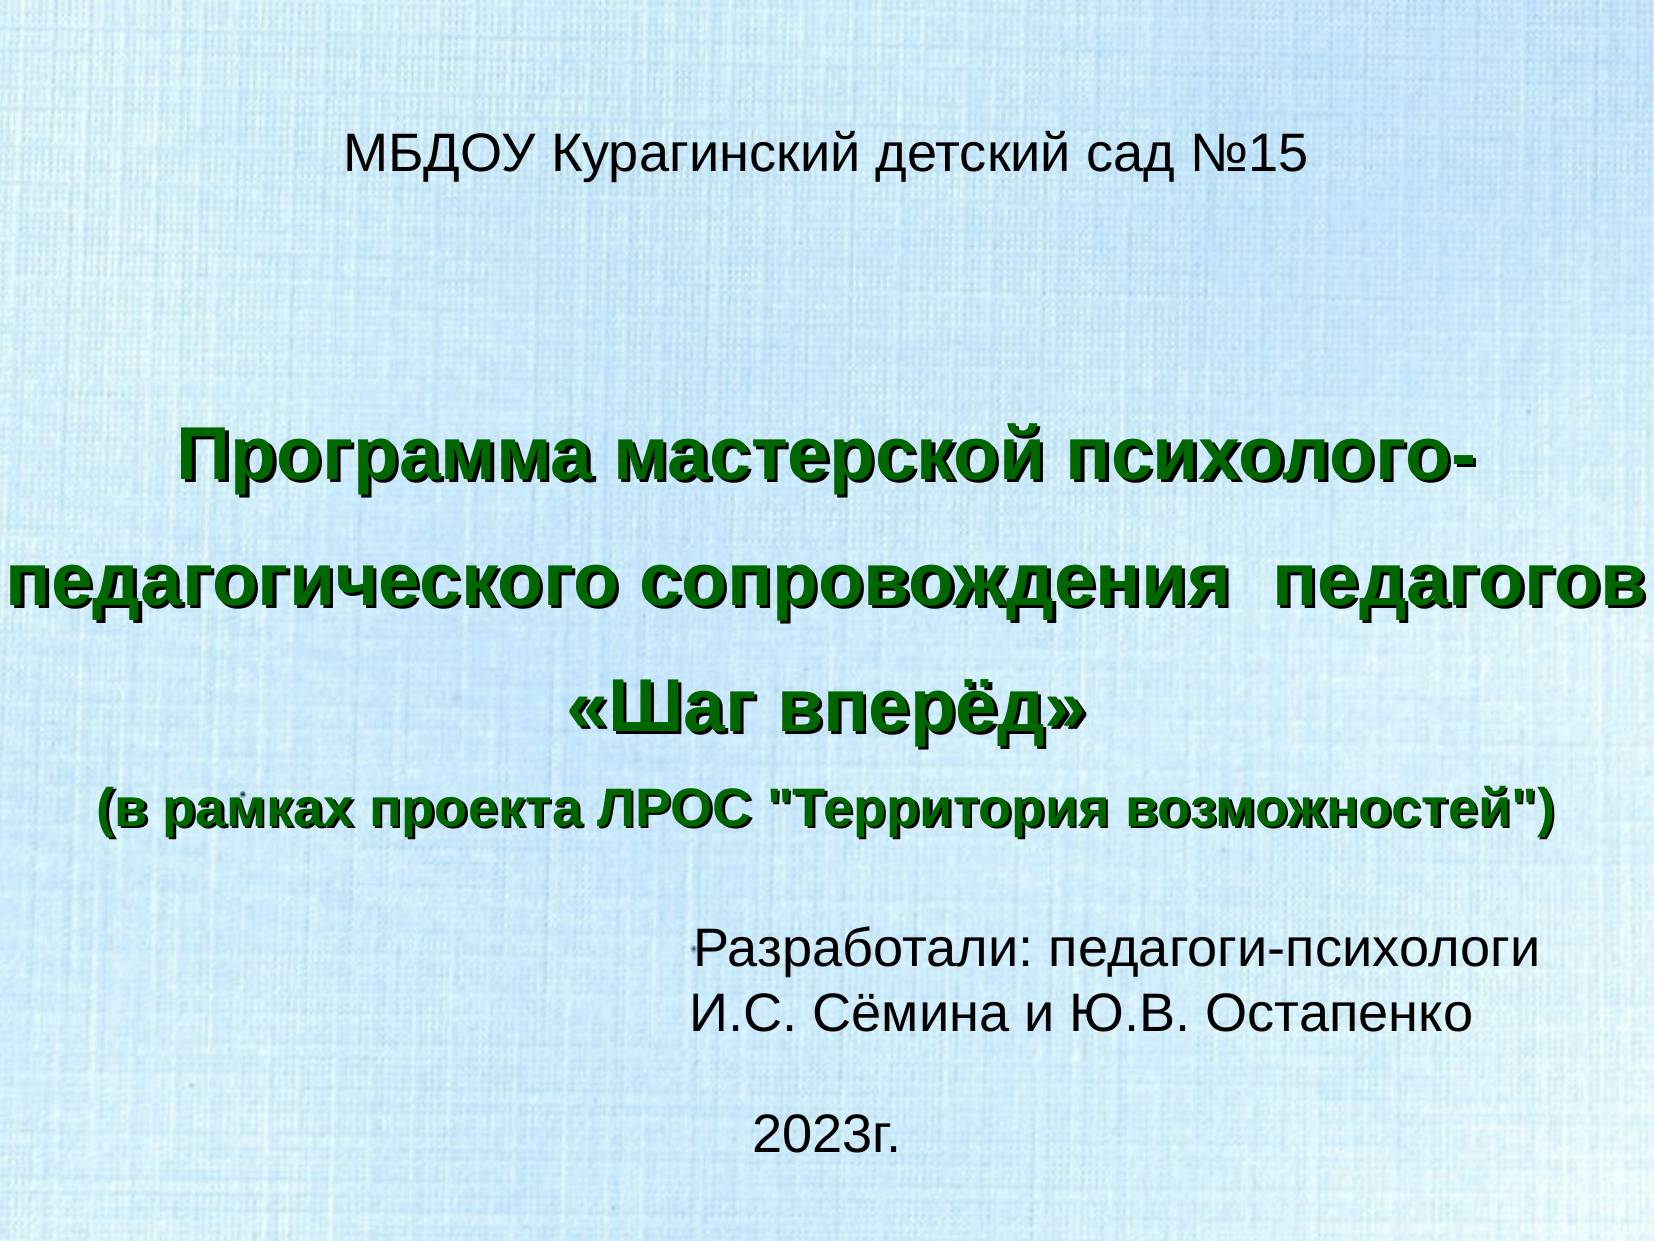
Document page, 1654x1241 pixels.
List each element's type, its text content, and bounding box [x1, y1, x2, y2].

title МБДОУ Курагинский детский сад №15 [82, 49, 1571, 257]
subtitle Программа мастерской психолого-педагогического сопровождения педагогов «Шаг вперёд» (в рамках проекта ЛРОС "Территория возможностей") Разработали: педагоги-психологи И.С. Сёмина и Ю.В. Остапенко 2023г. [0, 0, 1654, 1241]
